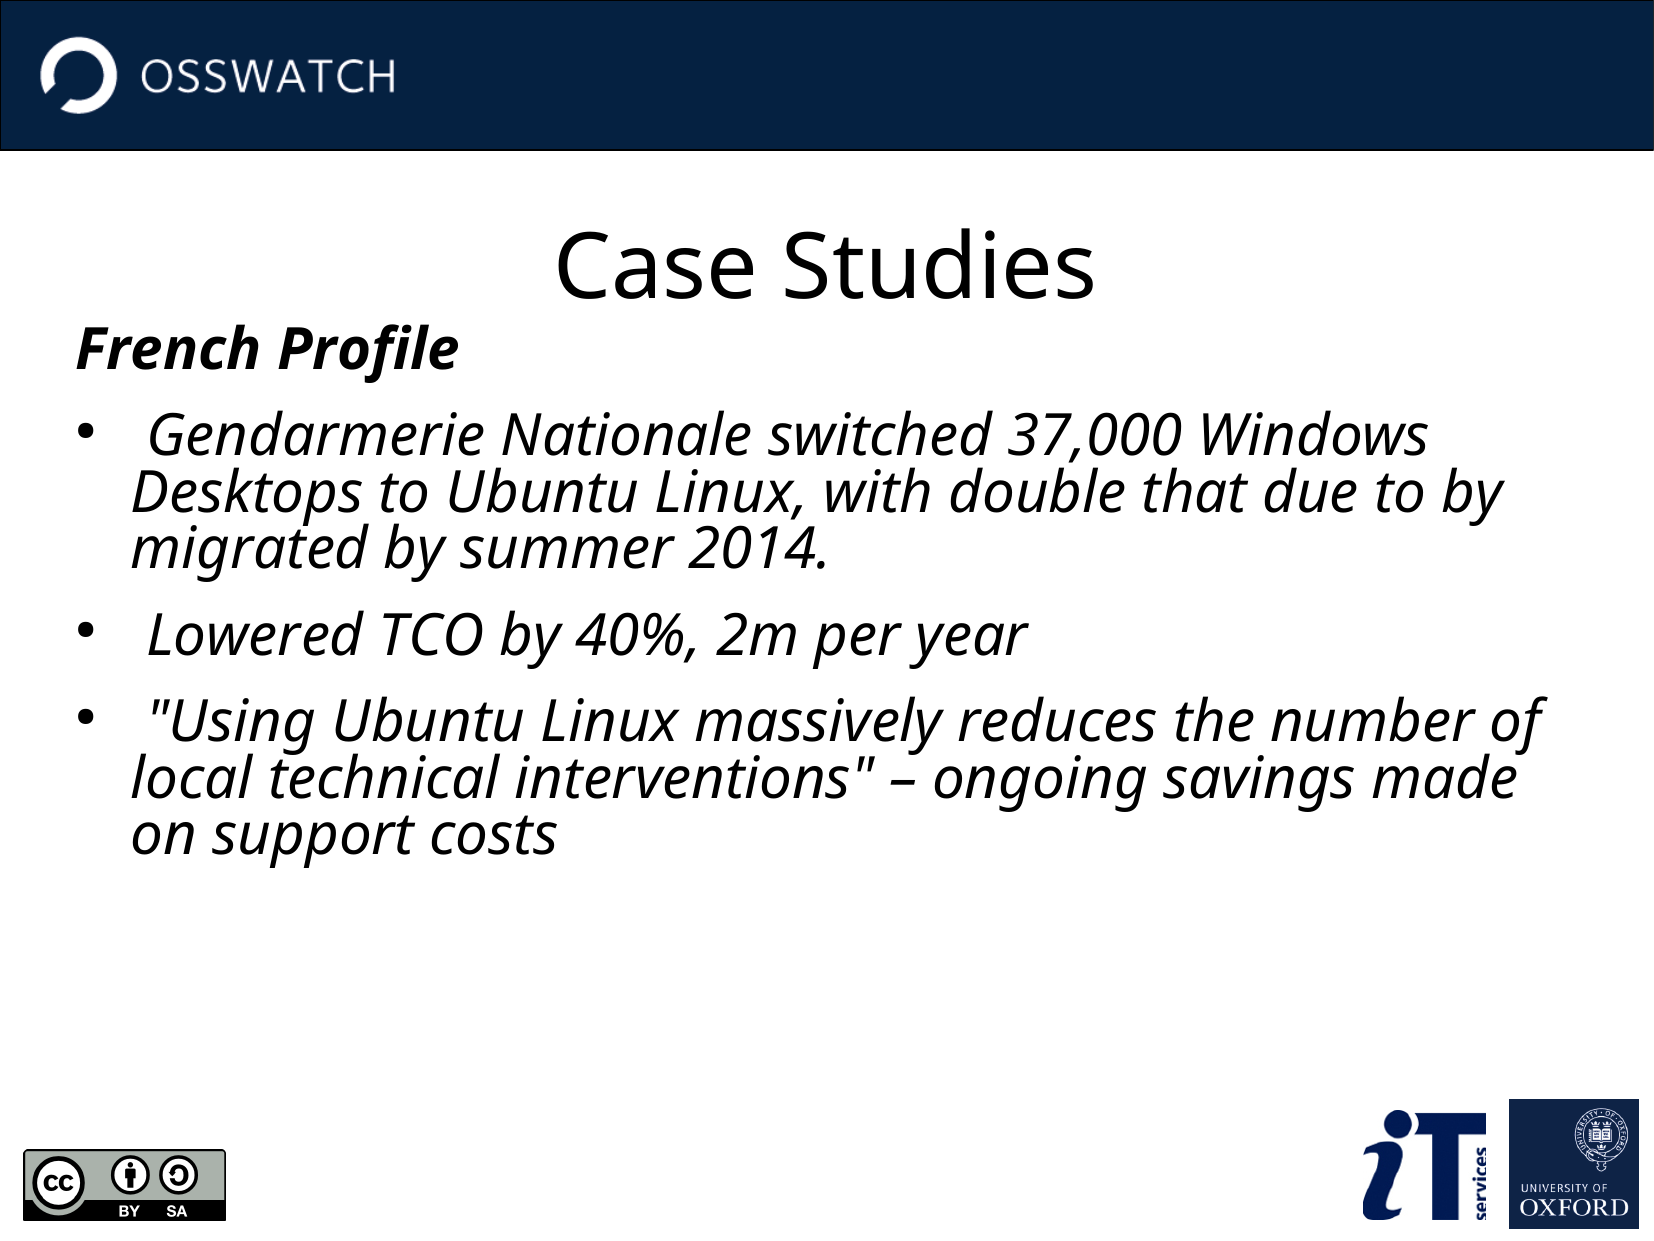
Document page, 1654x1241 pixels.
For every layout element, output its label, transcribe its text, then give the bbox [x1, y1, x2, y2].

picture [23, 1149, 226, 1221]
text_box Case Studies [82, 169, 1570, 376]
picture [1509, 1099, 1639, 1229]
list French Profile Gendarmerie Nationale switched 37,000 Windows Desktops to Ubuntu Linux, with double that due to by migrated by summer 2014. Lowered TCO by 40%, 2m per year "Using Ubuntu Linux massively reduces the number of local technical interventions" – ongoing savings made on support costs [74, 324, 1562, 1080]
picture [1363, 1110, 1486, 1220]
picture [12, 12, 426, 141]
